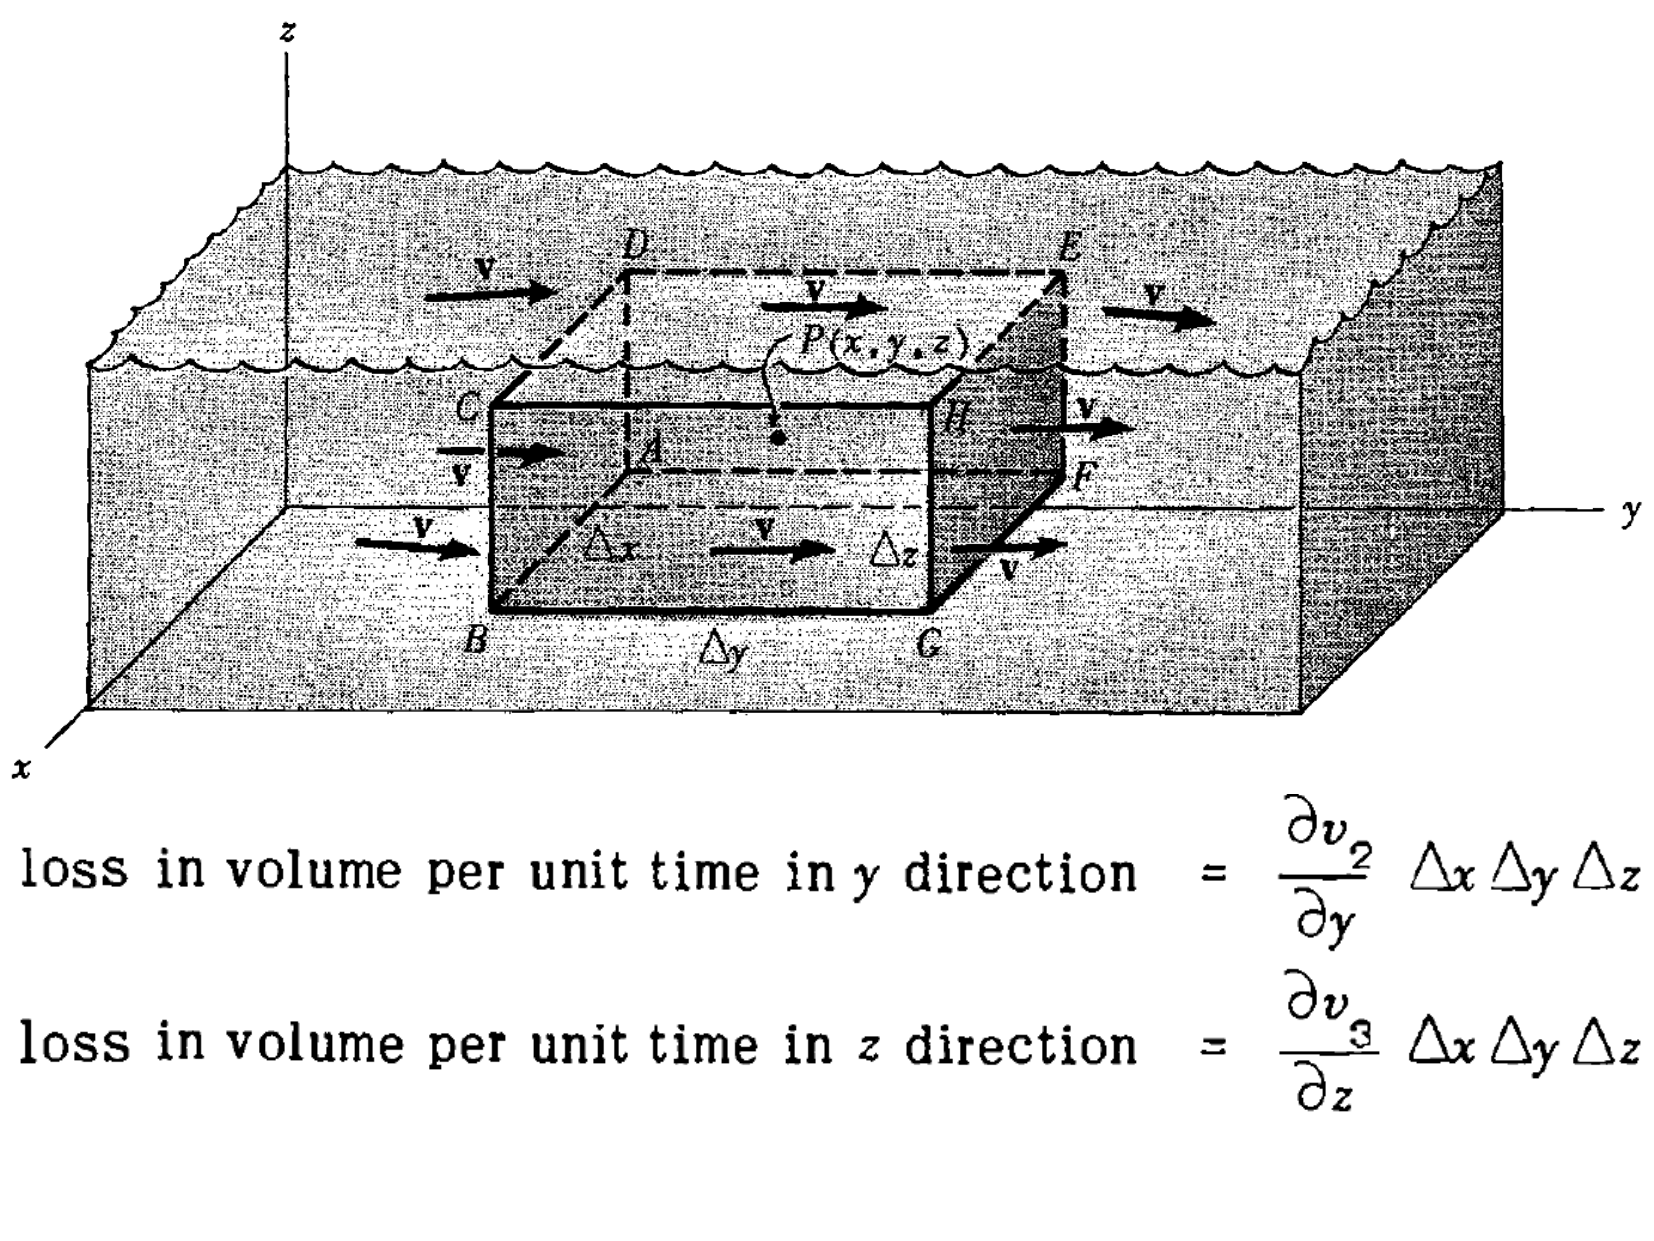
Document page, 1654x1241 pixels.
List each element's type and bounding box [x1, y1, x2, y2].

picture [0, 794, 1654, 1116]
picture [0, 17, 1654, 792]
